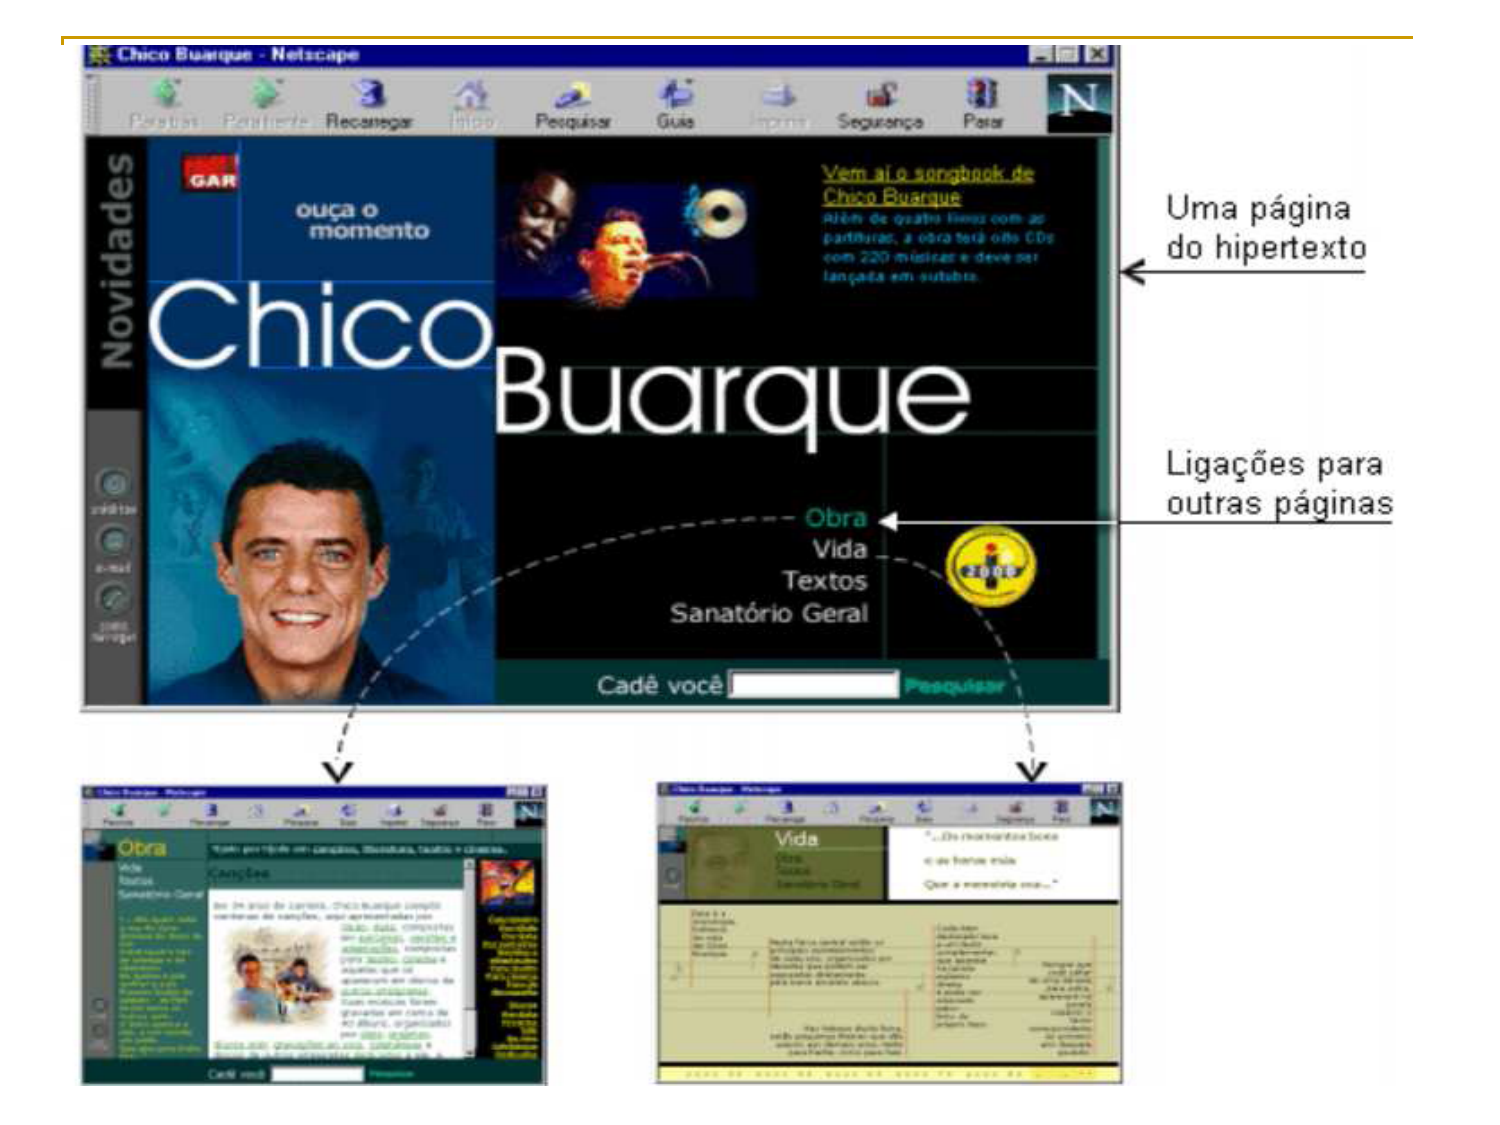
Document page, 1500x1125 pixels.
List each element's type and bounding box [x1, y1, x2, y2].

picture [18, 45, 1465, 1086]
